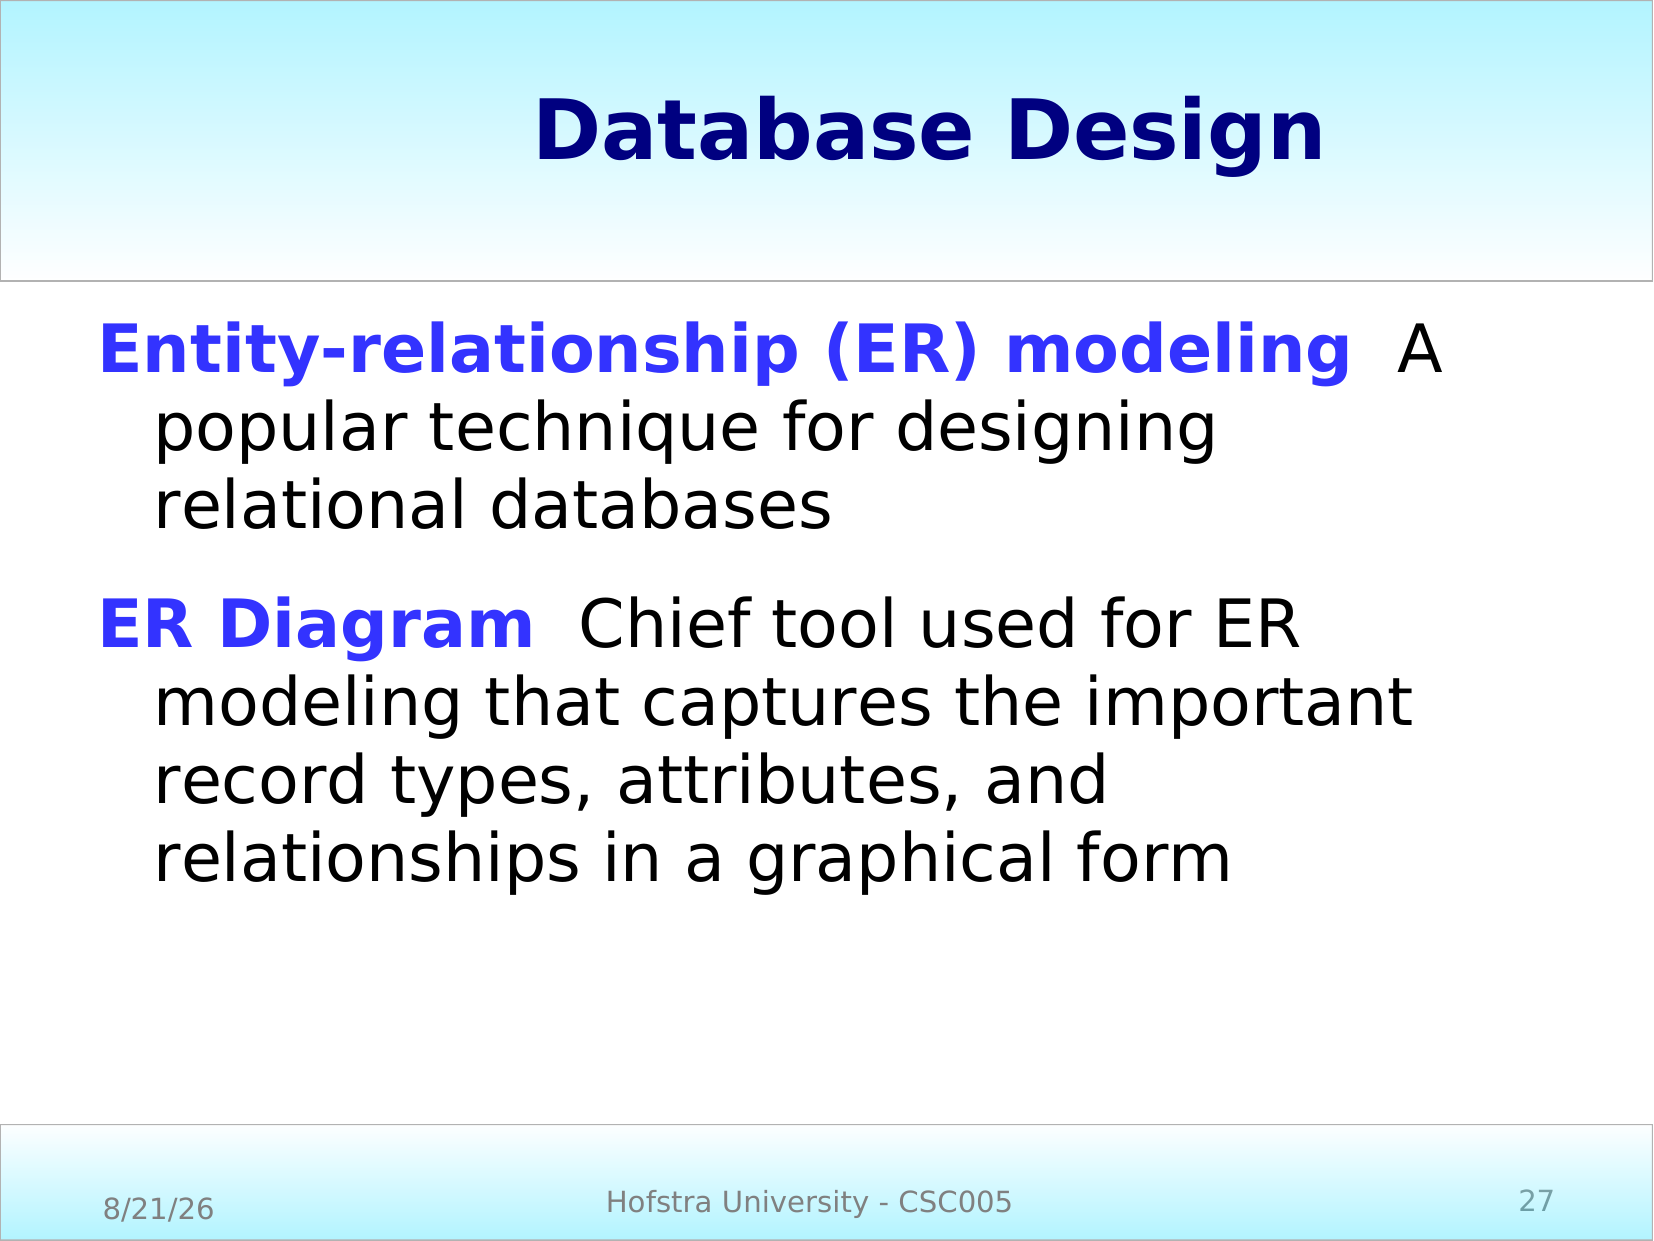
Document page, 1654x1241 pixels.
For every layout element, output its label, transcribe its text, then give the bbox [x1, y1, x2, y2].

list Entity-relationship (ER) modeling A popular technique for designing relational databases ER Diagram Chief tool used for ER modeling that captures the important record types, attributes, and relationships in a graphical form [82, 303, 1571, 1131]
title Database Design [247, 27, 1612, 235]
